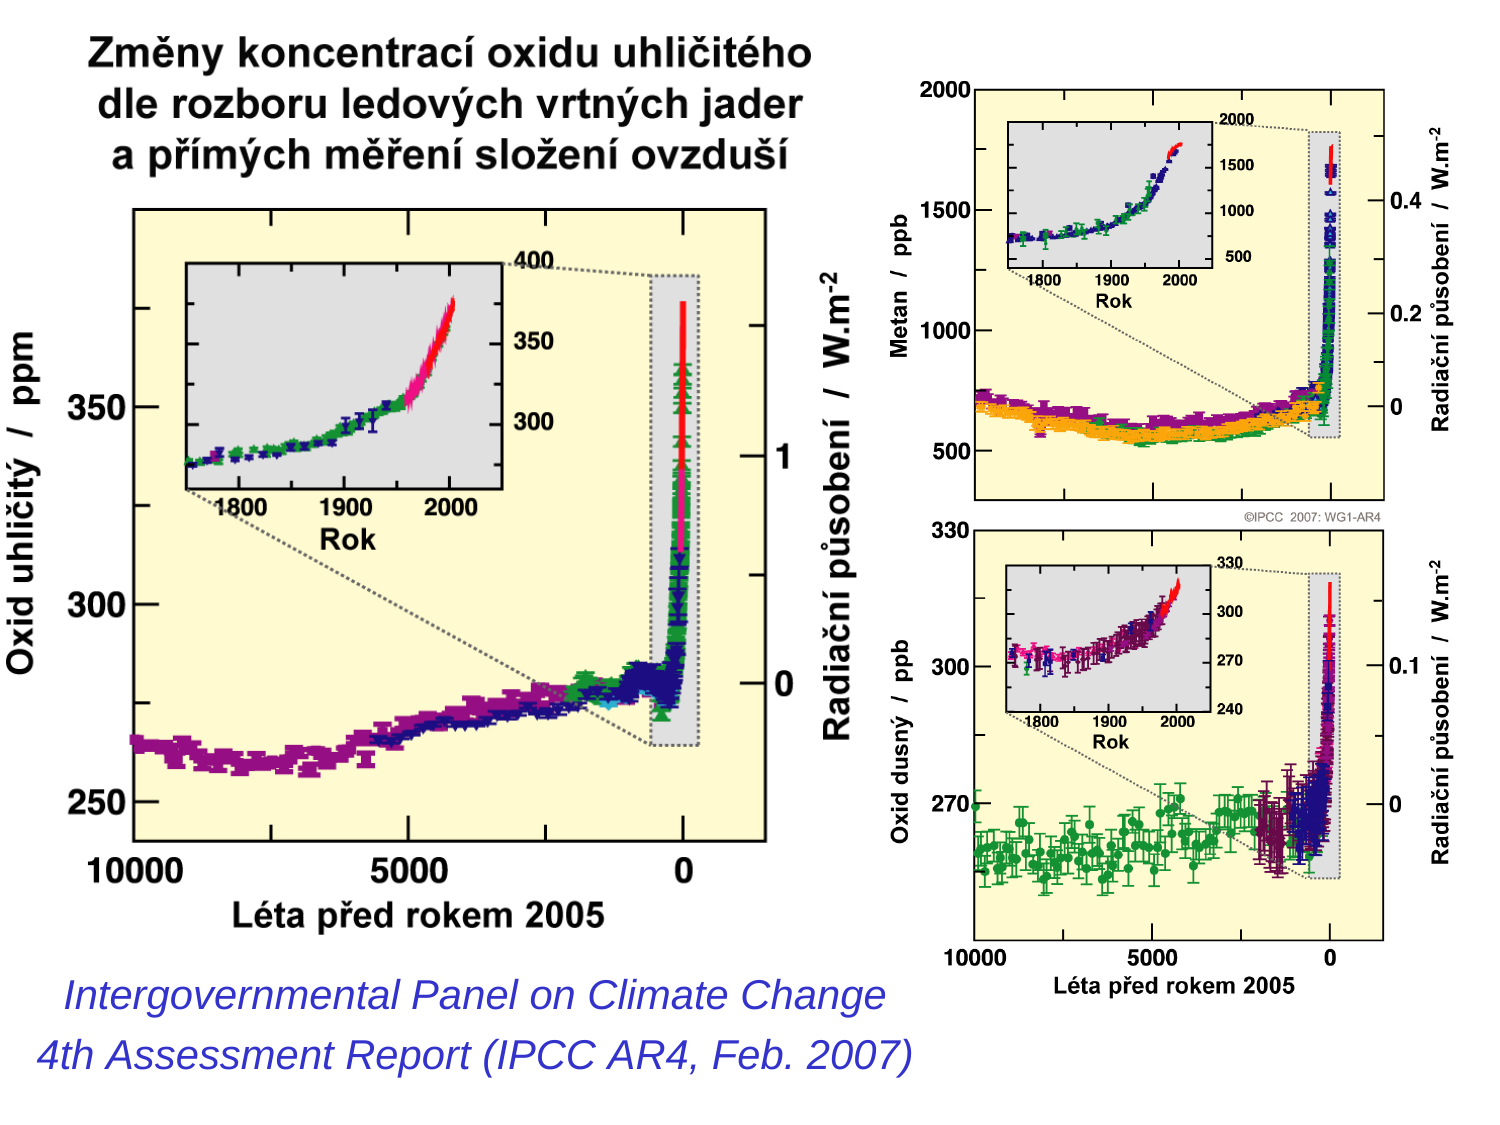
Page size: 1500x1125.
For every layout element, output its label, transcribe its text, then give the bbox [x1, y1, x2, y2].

text_box Intergovernmental Panel on Climate Change 4th Assessment Report (IPCC AR4, Feb. 2007) [5, 943, 945, 1093]
picture [0, 29, 1472, 1004]
